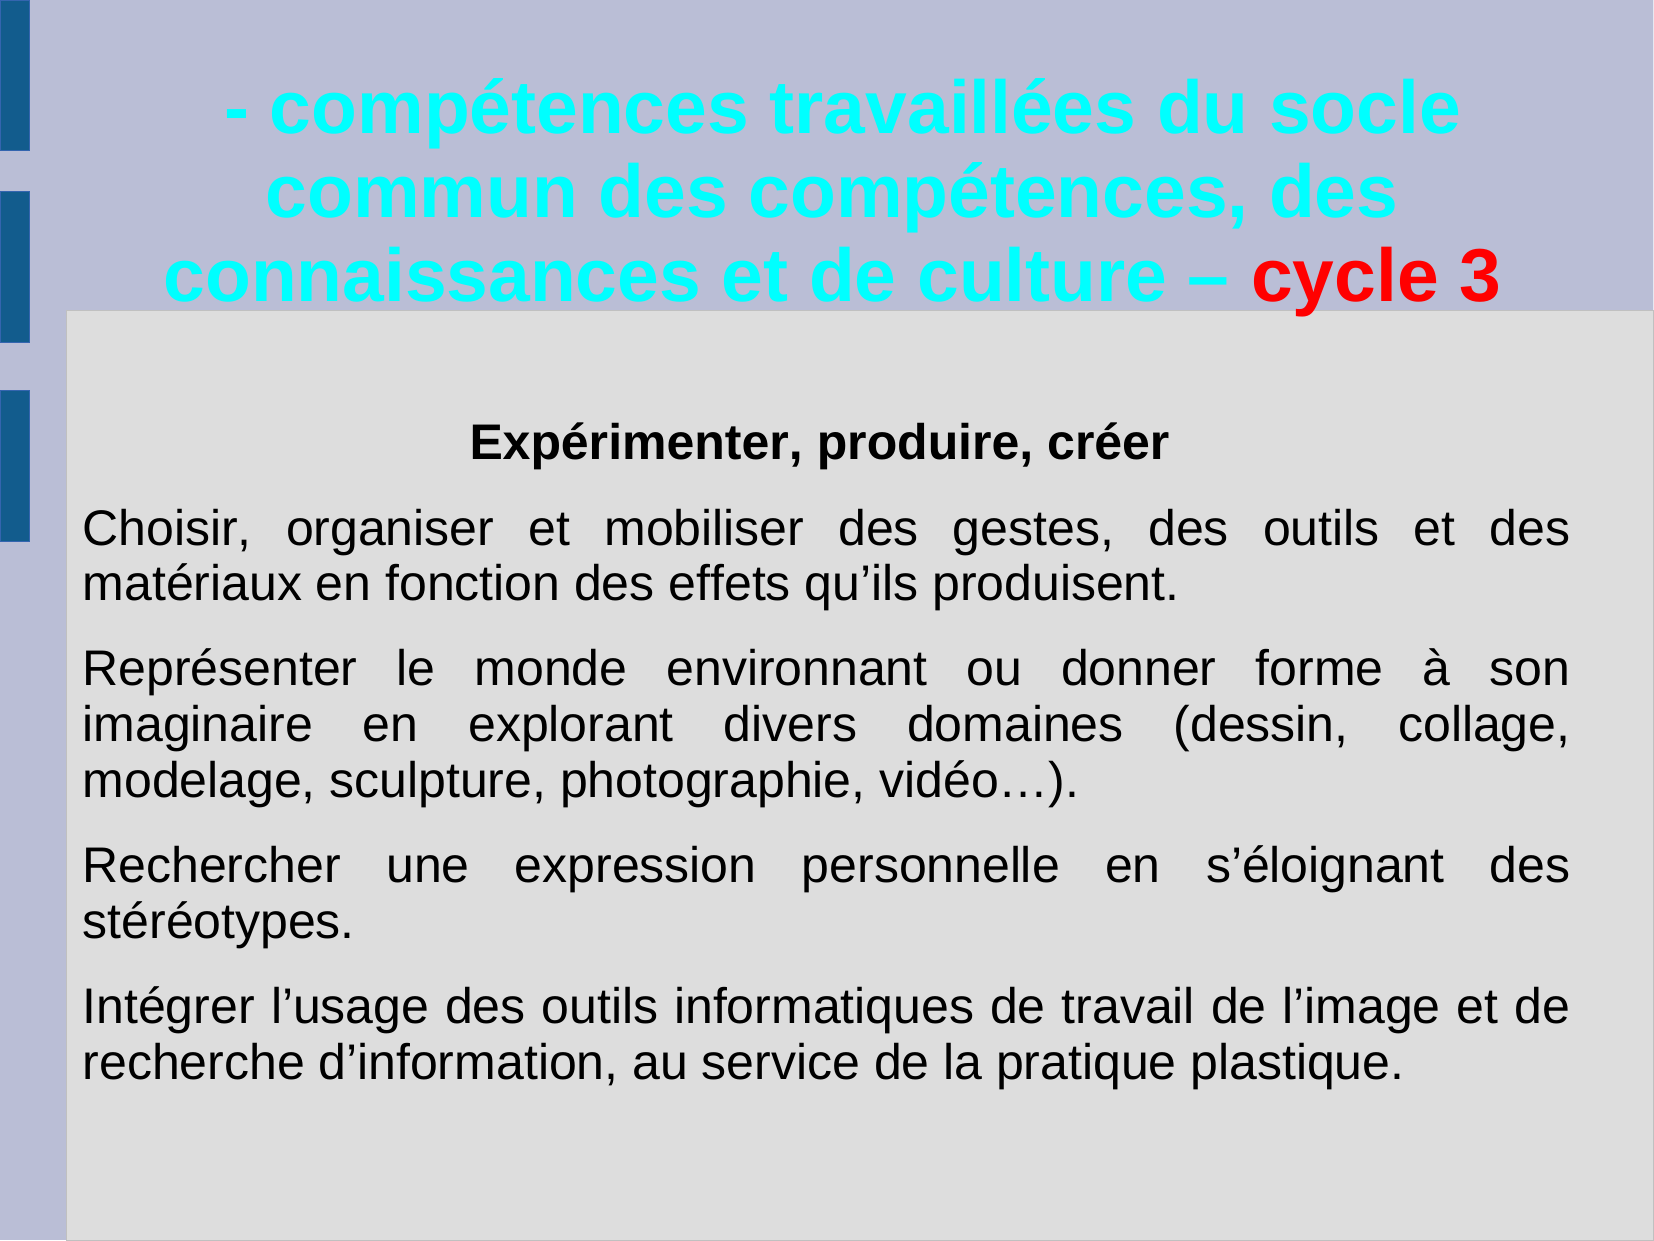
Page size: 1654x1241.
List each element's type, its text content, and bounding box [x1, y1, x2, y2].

title - compétences travaillées du socle commun des compétences, des connaissances et de culture – cycle 3 [82, 23, 1571, 360]
list Expérimenter, produire, créer Choisir, organiser et mobiliser des gestes, des outils et des matériaux en fonction des effets qu’ils produisent. Représenter le monde environnant ou donner forme à son imaginaire en explorant divers domaines (dessin, collage, modelage, sculpture, photographie, vidéo…). Rechercher une expression personnelle en s’éloignant des stéréotypes. Intégrer l’usage des outils informatiques de travail de l’image et de recherche d’information, au service de la pratique plastique. [82, 414, 1571, 1241]
